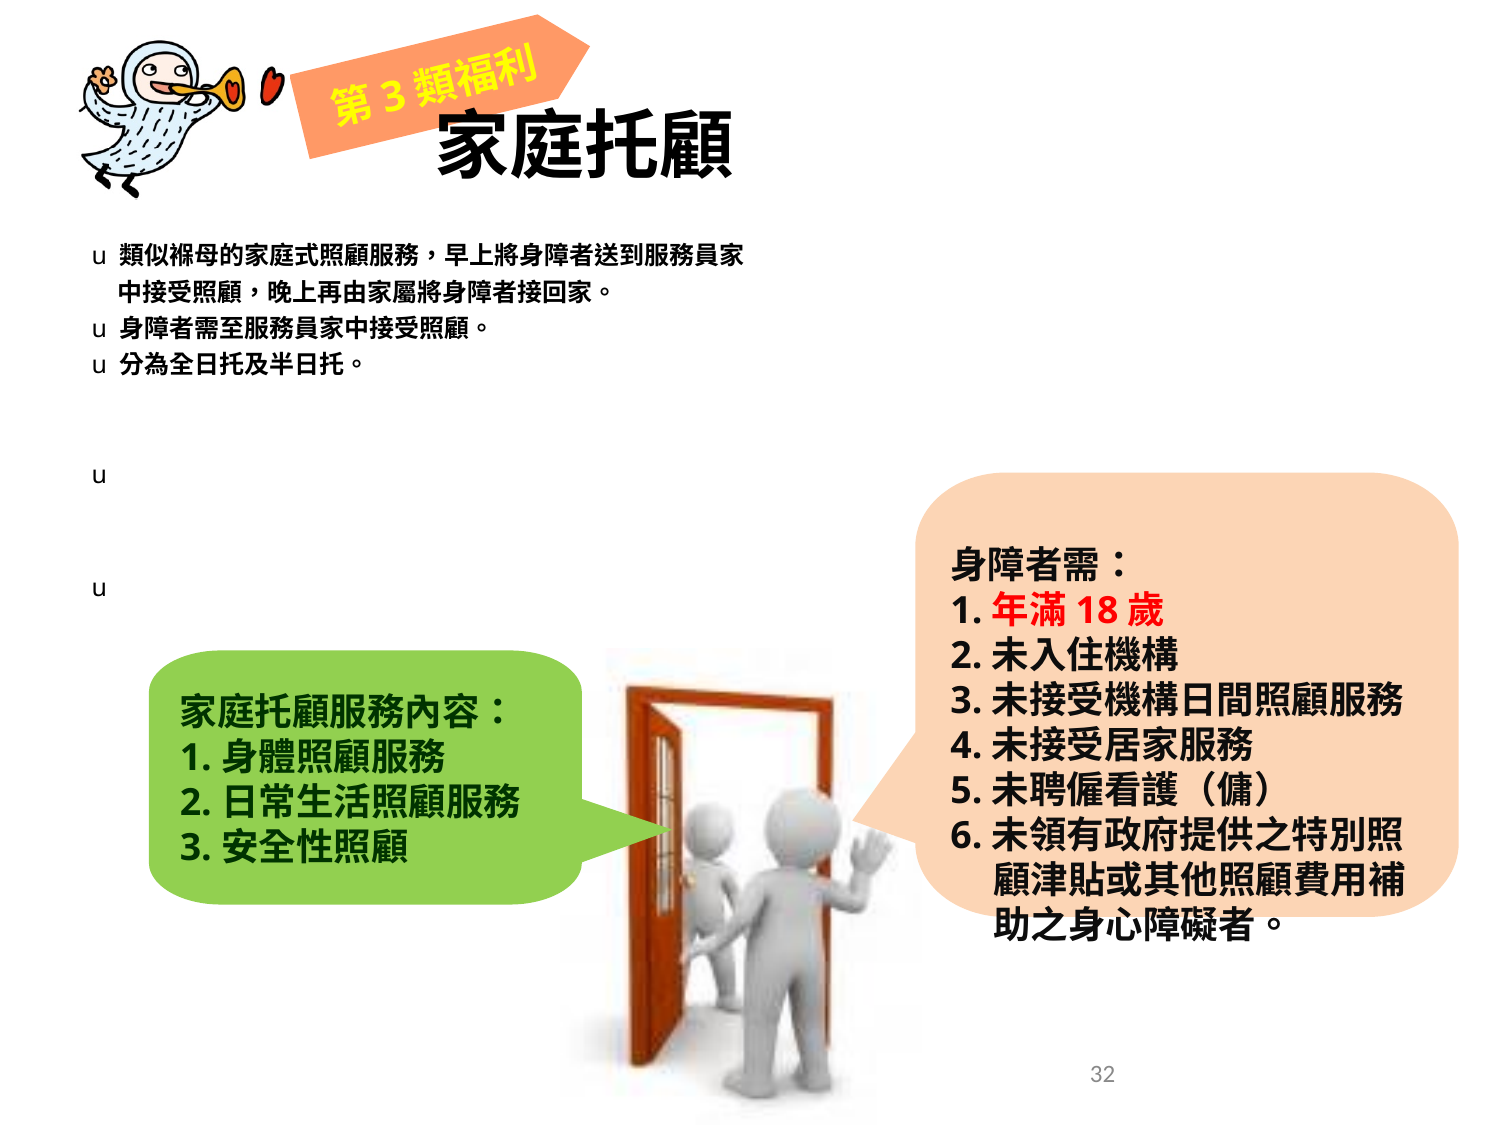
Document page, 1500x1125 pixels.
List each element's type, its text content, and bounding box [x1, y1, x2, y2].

picture [383, 648, 1084, 1125]
text_box 第3類福利 [290, 14, 591, 160]
picture [76, 35, 290, 200]
picture [1010, 917, 1015, 932]
title 家庭托顧 [419, 65, 1500, 220]
text_box 32 [1074, 1042, 1426, 1103]
list 類似褓母的家庭式照顧服務，早上將身障者送到服務員家 中接受照顧，晚上再由家屬將身障者接回家。 身障者需至服務員家中接受照顧。 分為全日托及半日托。 [76, 232, 1450, 685]
text_box 家庭托顧服務內容： 1.身體照顧服務 2.日常生活照顧服務 3.安全性照顧 [148, 650, 673, 905]
text_box 身障者需： 1.年滿18歲 2.未入住機構 3.未接受機構日間照顧服務 4.未接受居家服務 5.未聘僱看護（傭） 6.未領有政府提供之特別照 顧津貼或其他照顧費用補 助之身心障礙者。 [852, 472, 1459, 917]
